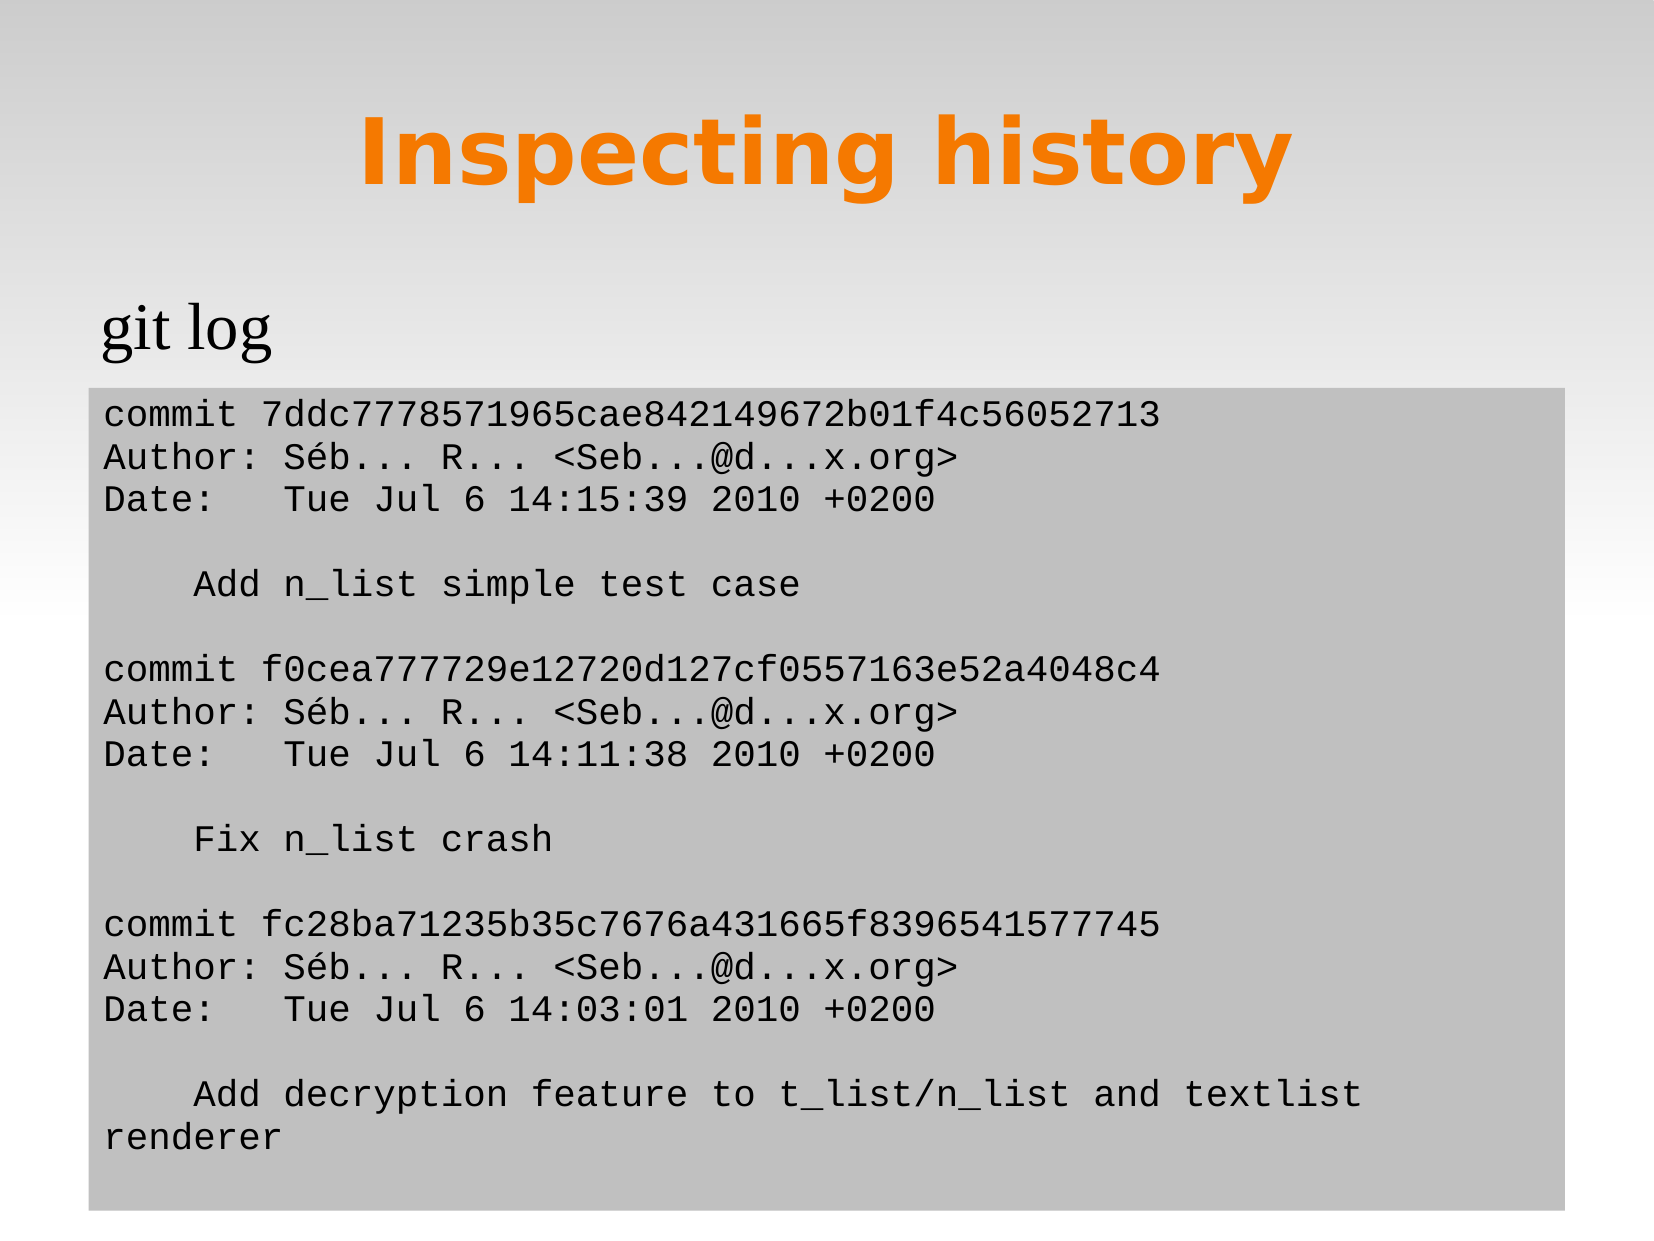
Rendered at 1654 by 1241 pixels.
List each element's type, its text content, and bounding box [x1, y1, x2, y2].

list git log [82, 290, 1571, 473]
title Inspecting history [82, 49, 1571, 257]
text_box commit 7ddc7778571965cae842149672b01f4c56052713 Author: Séb... R... <Seb...@d...x.org> Date: Tue Jul 6 14:15:39 2010 +0200 Add n_list simple test case commit f0cea777729e12720d127cf0557163e52a4048c4 Author: Séb... R... <Seb...@d...x.org> Date: Tue Jul 6 14:11:38 2010 +0200 Fix n_list crash commit fc28ba71235b35c7676a431665f8396541577745 Author: Séb... R... <Seb...@d...x.org> Date: Tue Jul 6 14:03:01 2010 +0200 Add decryption feature to t_list/n_list and textlist renderer [88, 387, 1565, 1211]
